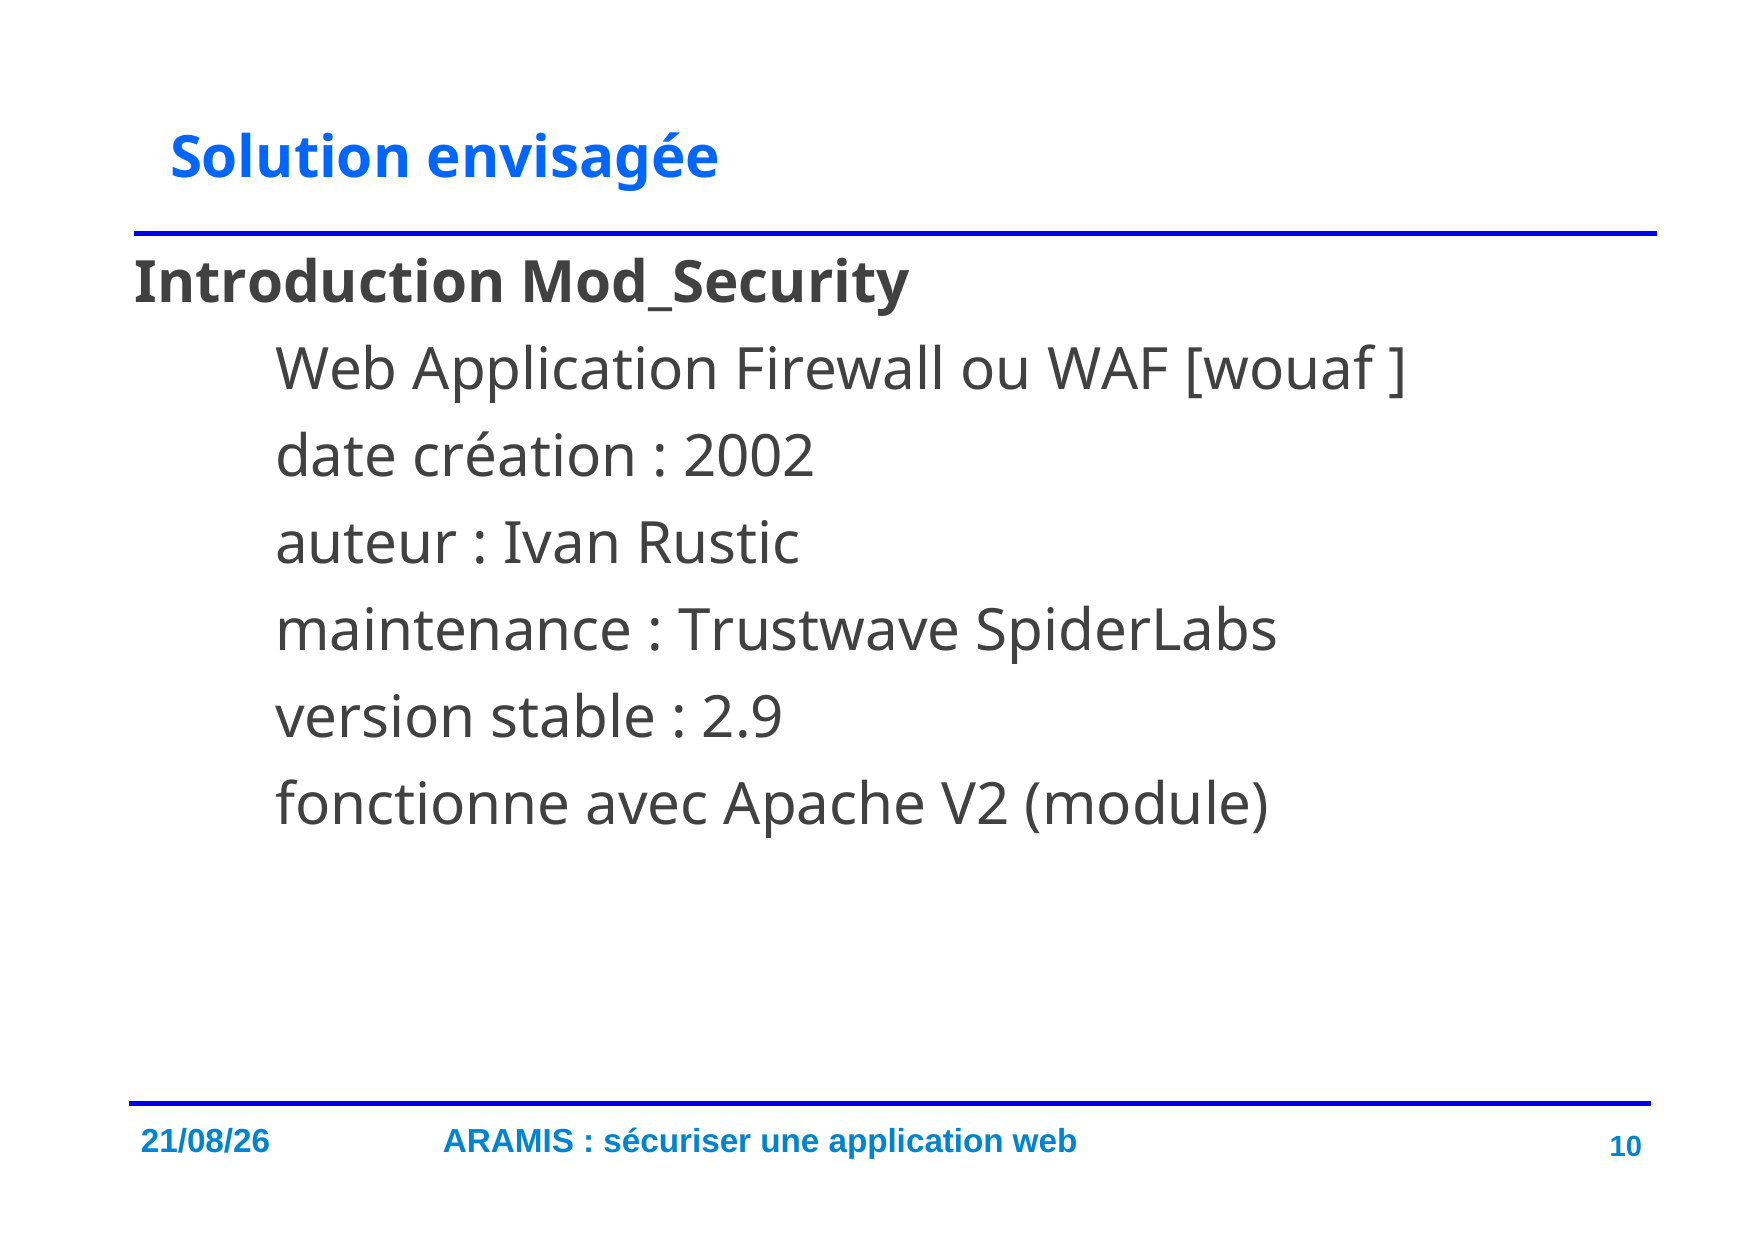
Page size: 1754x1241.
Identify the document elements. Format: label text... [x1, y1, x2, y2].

title Solution envisagée [134, 96, 1456, 222]
list Introduction Mod_Security Web Application Firewall ou WAF [wouaf ] date création : 2002 auteur : Ivan Rustic maintenance : Trustwave SpiderLabs version stable : 2.9 fonctionne avec Apache V2 (module) [134, 245, 1657, 1031]
